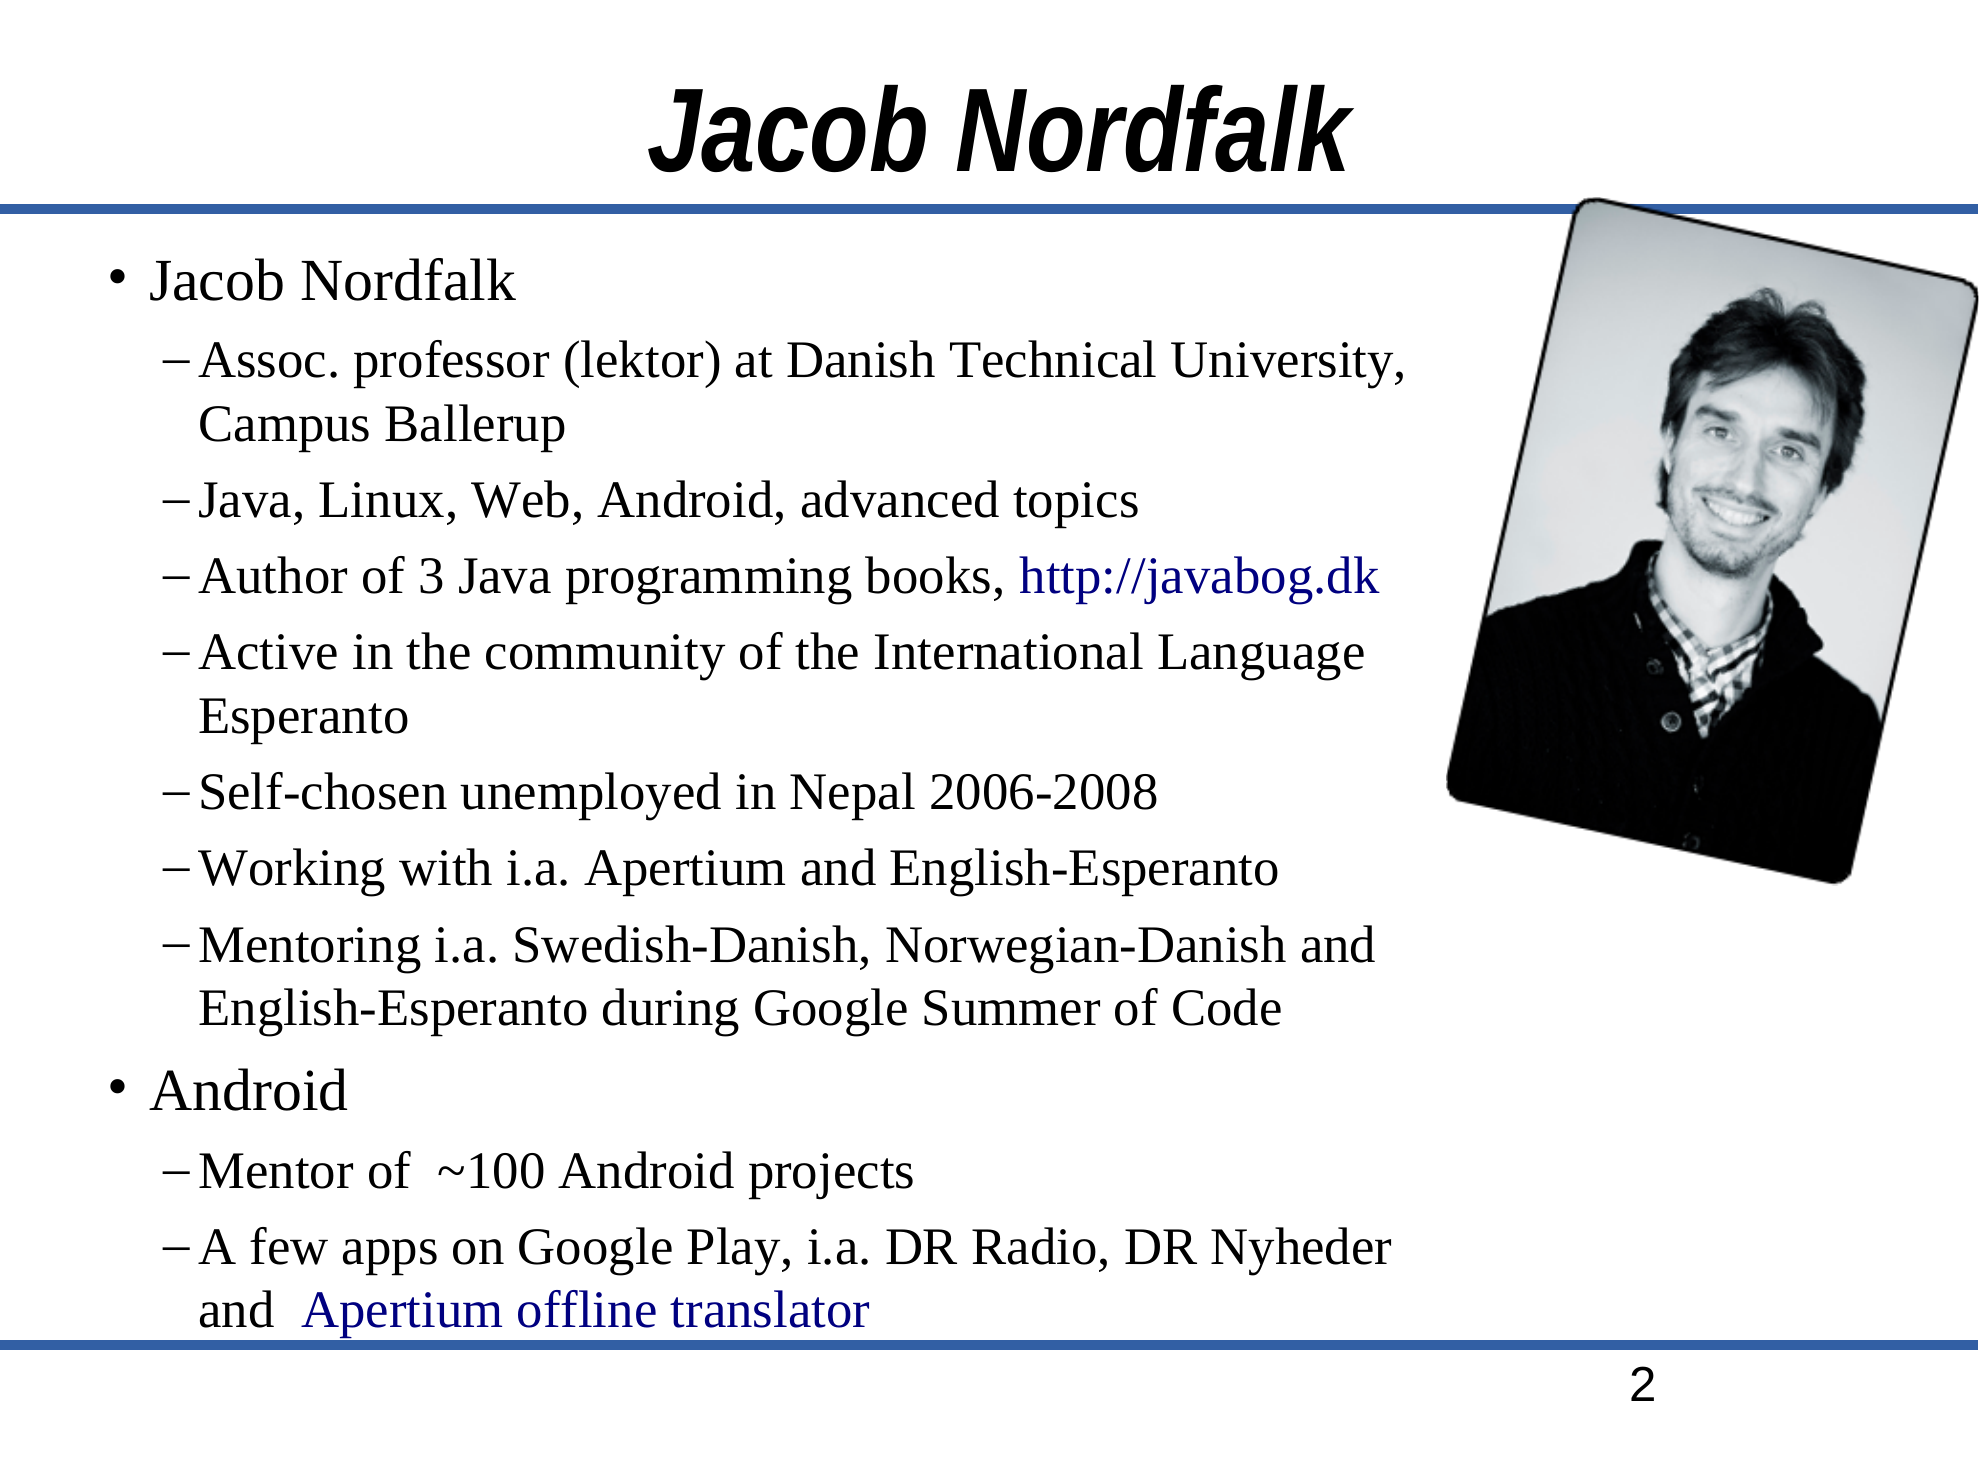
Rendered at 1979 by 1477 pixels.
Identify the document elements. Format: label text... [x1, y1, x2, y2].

picture [1446, 197, 1979, 886]
list Jacob Nordfalk Assoc. professor (lektor) at Danish Technical University, Campus Ballerup Java, Linux, Web, Android, advanced topics Author of 3 Java programming books, http://javabog.dk Active in the community of the International Language Esperanto Self-chosen unemployed in Nepal 2006-2008 Working with i.a. Apertium and English-Esperanto Mentoring i.a. Swedish-Danish, Norwegian-Danish and English-Esperanto during Google Summer of Code Android Mentor of ~100 Android projects A few apps on Google Play, i.a. DR Radio, DR Nyheder and Apertium offline translator [92, 255, 1477, 1349]
title Jacob Nordfalk [91, 0, 1873, 255]
